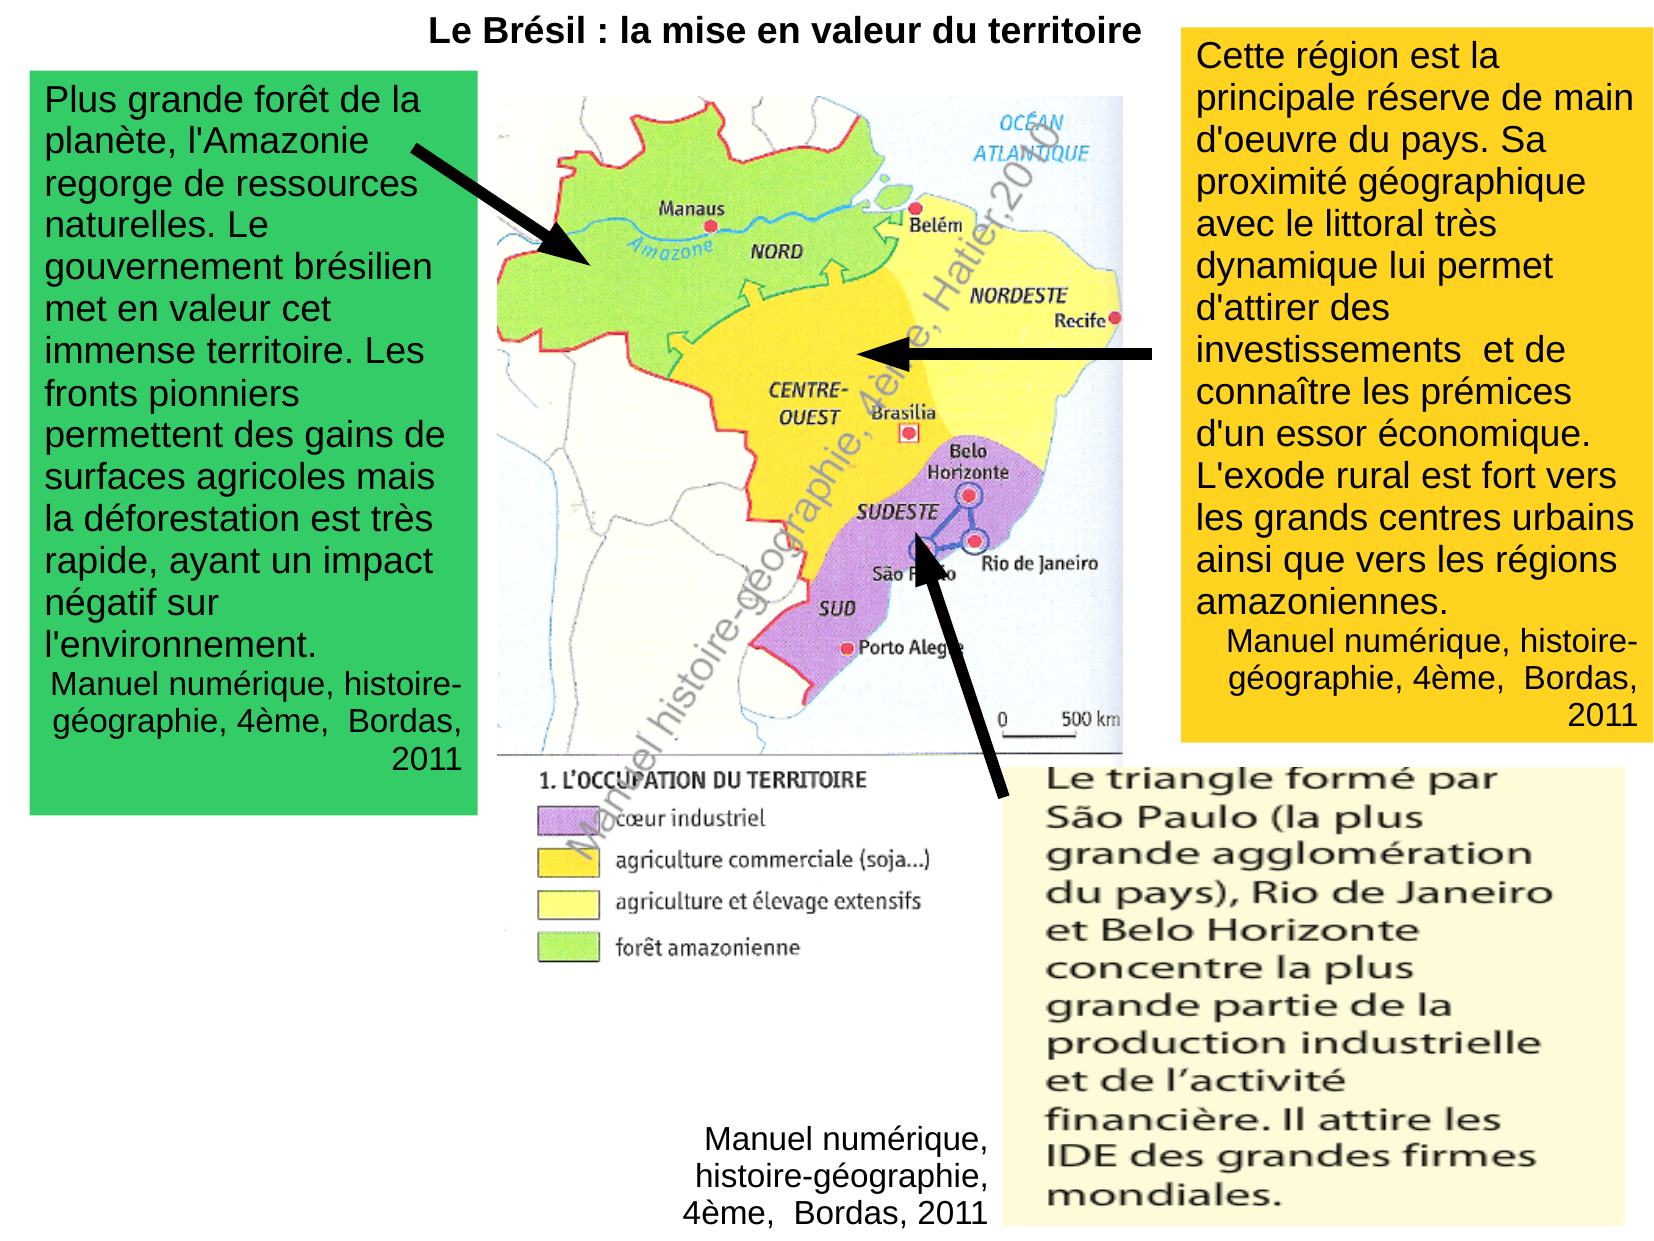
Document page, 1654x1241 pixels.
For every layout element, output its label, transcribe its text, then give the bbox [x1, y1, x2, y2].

text_box Plus grande forêt de la planète, l'Amazonie regorge de ressources naturelles. Le gouvernement brésilien met en valeur cet immense territoire. Les fronts pionniers permettent des gains de surfaces agricoles mais la déforestation est très rapide, ayant un impact négatif sur l'environnement. Manuel numérique, histoire-géographie, 4ème, Bordas, 2011 [29, 70, 478, 816]
text_box Cette région est la principale réserve de main d'oeuvre du pays. Sa proximité géographique avec le littoral très dynamique lui permet d'attirer des investissements et de connaître les prémices d'un essor économique. L'exode rural est fort vers les grands centres urbains ainsi que vers les régions amazoniennes. Manuel numérique, histoire-géographie, 4ème, Bordas, 2011 [1181, 27, 1654, 743]
text_box Le Brésil : la mise en valeur du territoire [413, 2, 1211, 61]
picture [497, 96, 1625, 1226]
text_box Manuel numérique, histoire-géographie, 4ème, Bordas, 2011 [601, 1113, 1004, 1241]
